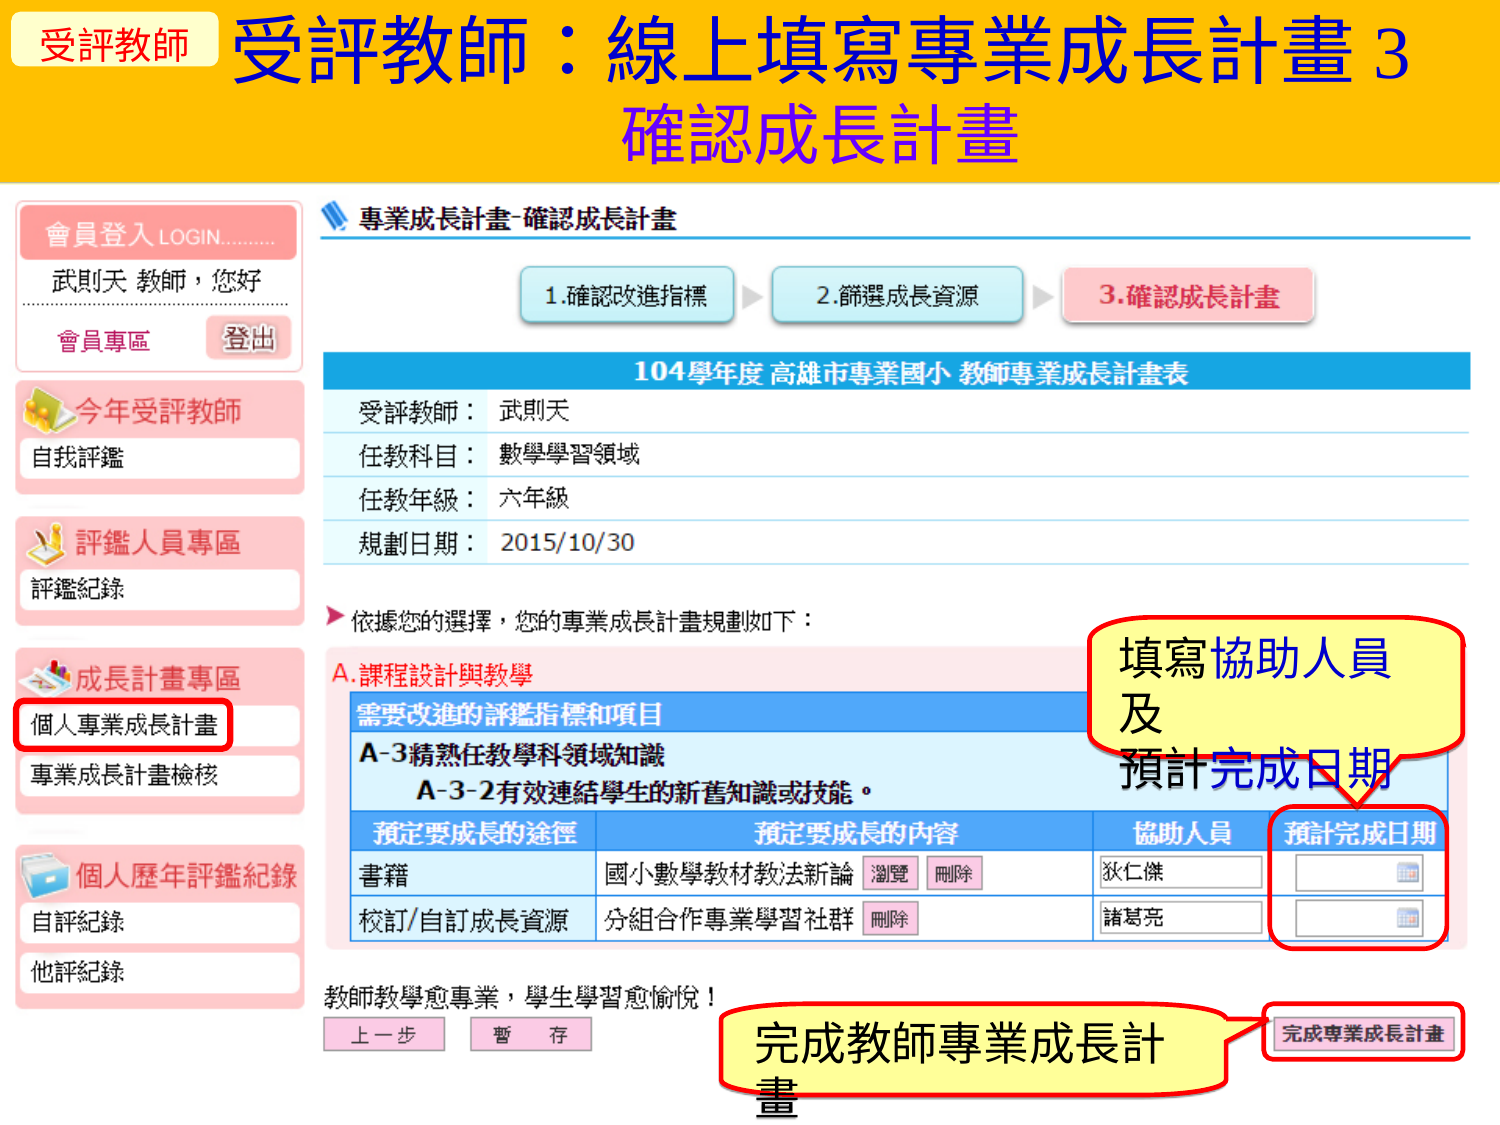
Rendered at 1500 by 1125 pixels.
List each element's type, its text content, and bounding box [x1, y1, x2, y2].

picture [0, 185, 1500, 1125]
text_box 受評教師 [11, 11, 123, 67]
text_box [0, 0, 123, 182]
text_box 填寫協助人員及 預計完成日期 [1089, 617, 1463, 806]
text_box 受評教師：線上填寫專業成長計畫3 確認成長計畫 [123, 0, 1500, 183]
text_box 完成教師專業成長計畫 [721, 1003, 1269, 1096]
